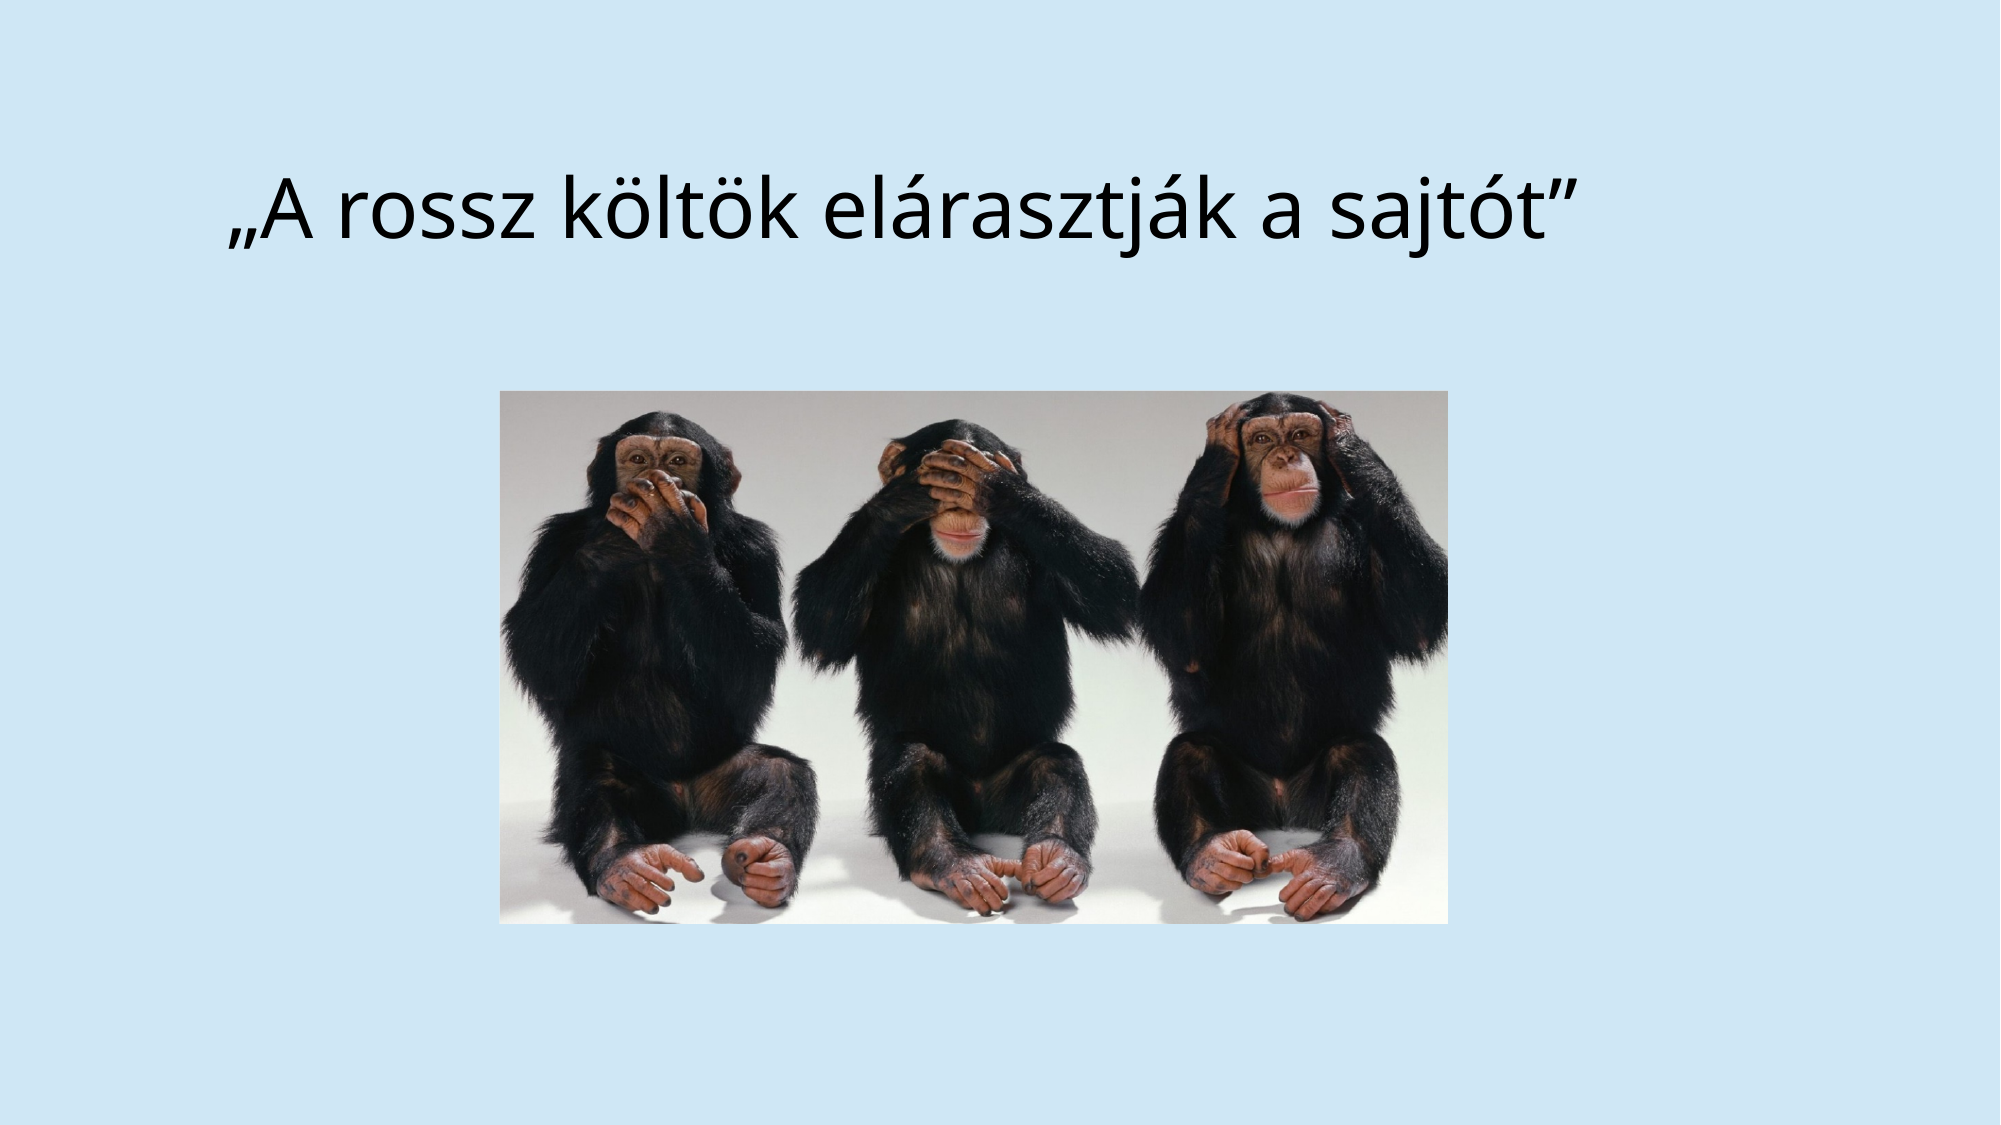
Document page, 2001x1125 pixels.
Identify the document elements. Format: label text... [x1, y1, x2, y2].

text_box „A rossz költök elárasztják a sajtót” [211, 147, 1855, 263]
picture [499, 390, 1448, 925]
